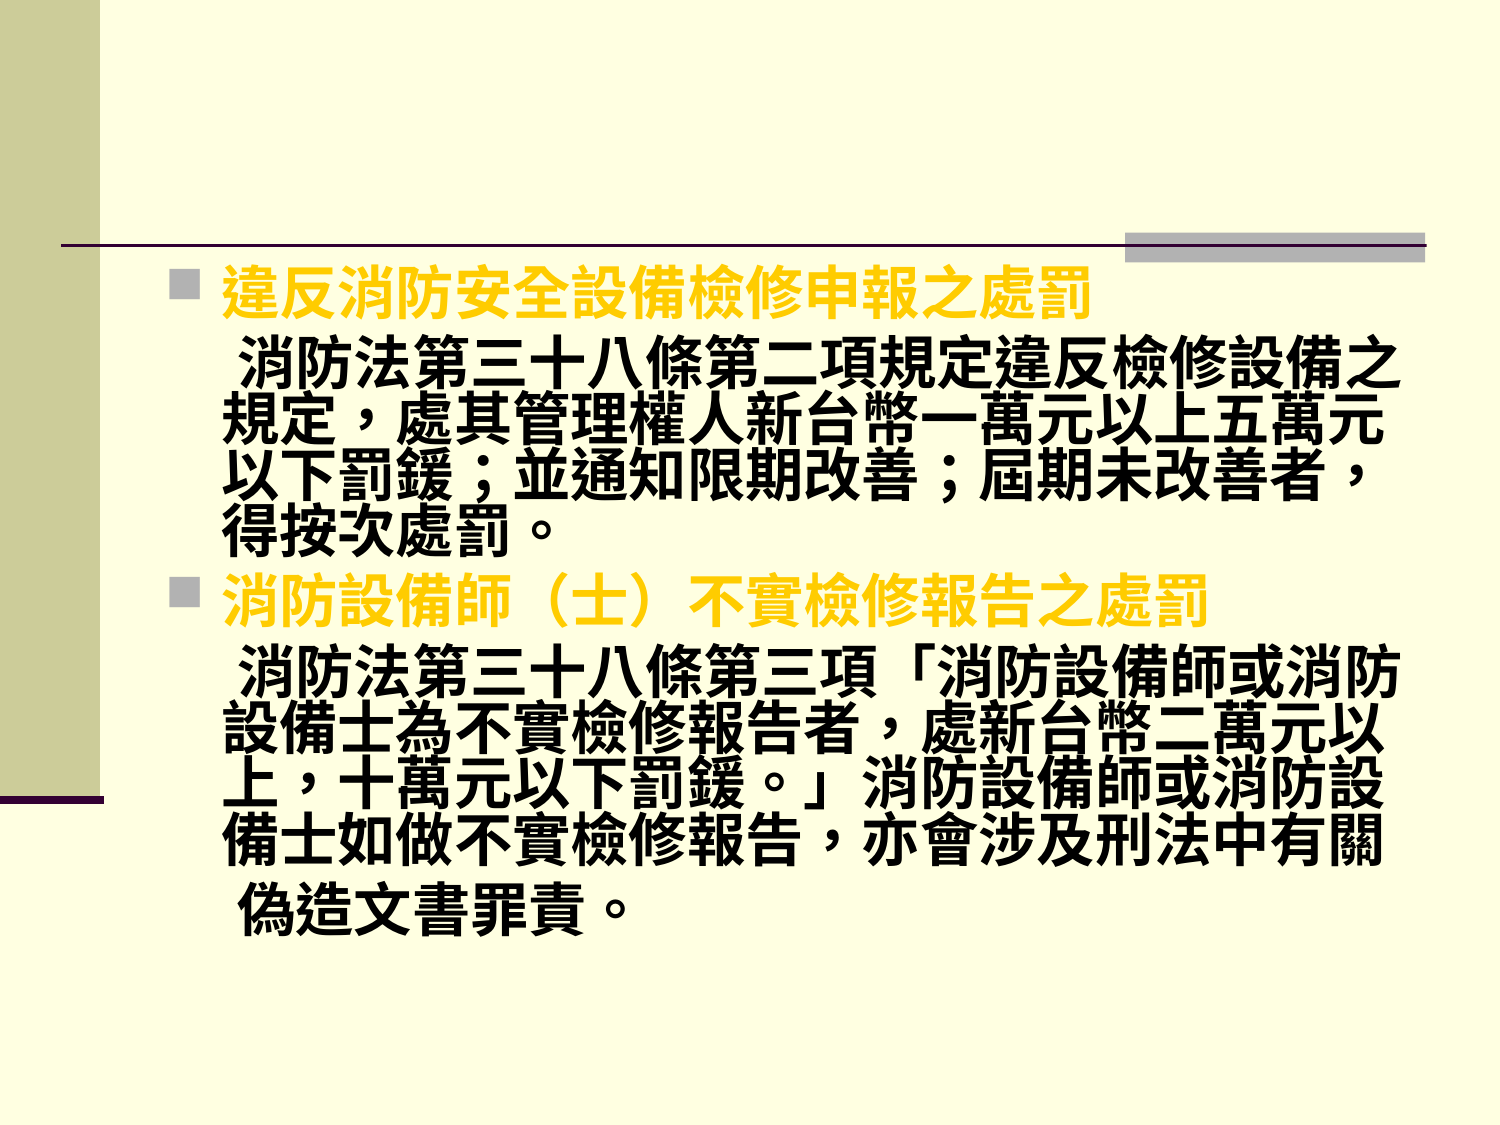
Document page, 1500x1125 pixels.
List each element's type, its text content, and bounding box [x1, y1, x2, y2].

list 違反消防安全設備檢修申報之處罰 消防法第三十八條第二項規定違反檢修設備之規定，處其管理權人新台幣一萬元以上五萬元以下罰鍰；並通知限期改善；屆期未改善者，得按次處罰。 消防設備師（士）不實檢修報告之處罰 消防法第三十八條第三項「消防設備師或消防設備士為不實檢修報告者，處新台幣二萬元以上，十萬元以下罰鍰。」消防設備師或消防設備士如做不實檢修報告，亦會涉及刑法中有關 偽造文書罪責。 [150, 262, 1426, 1006]
